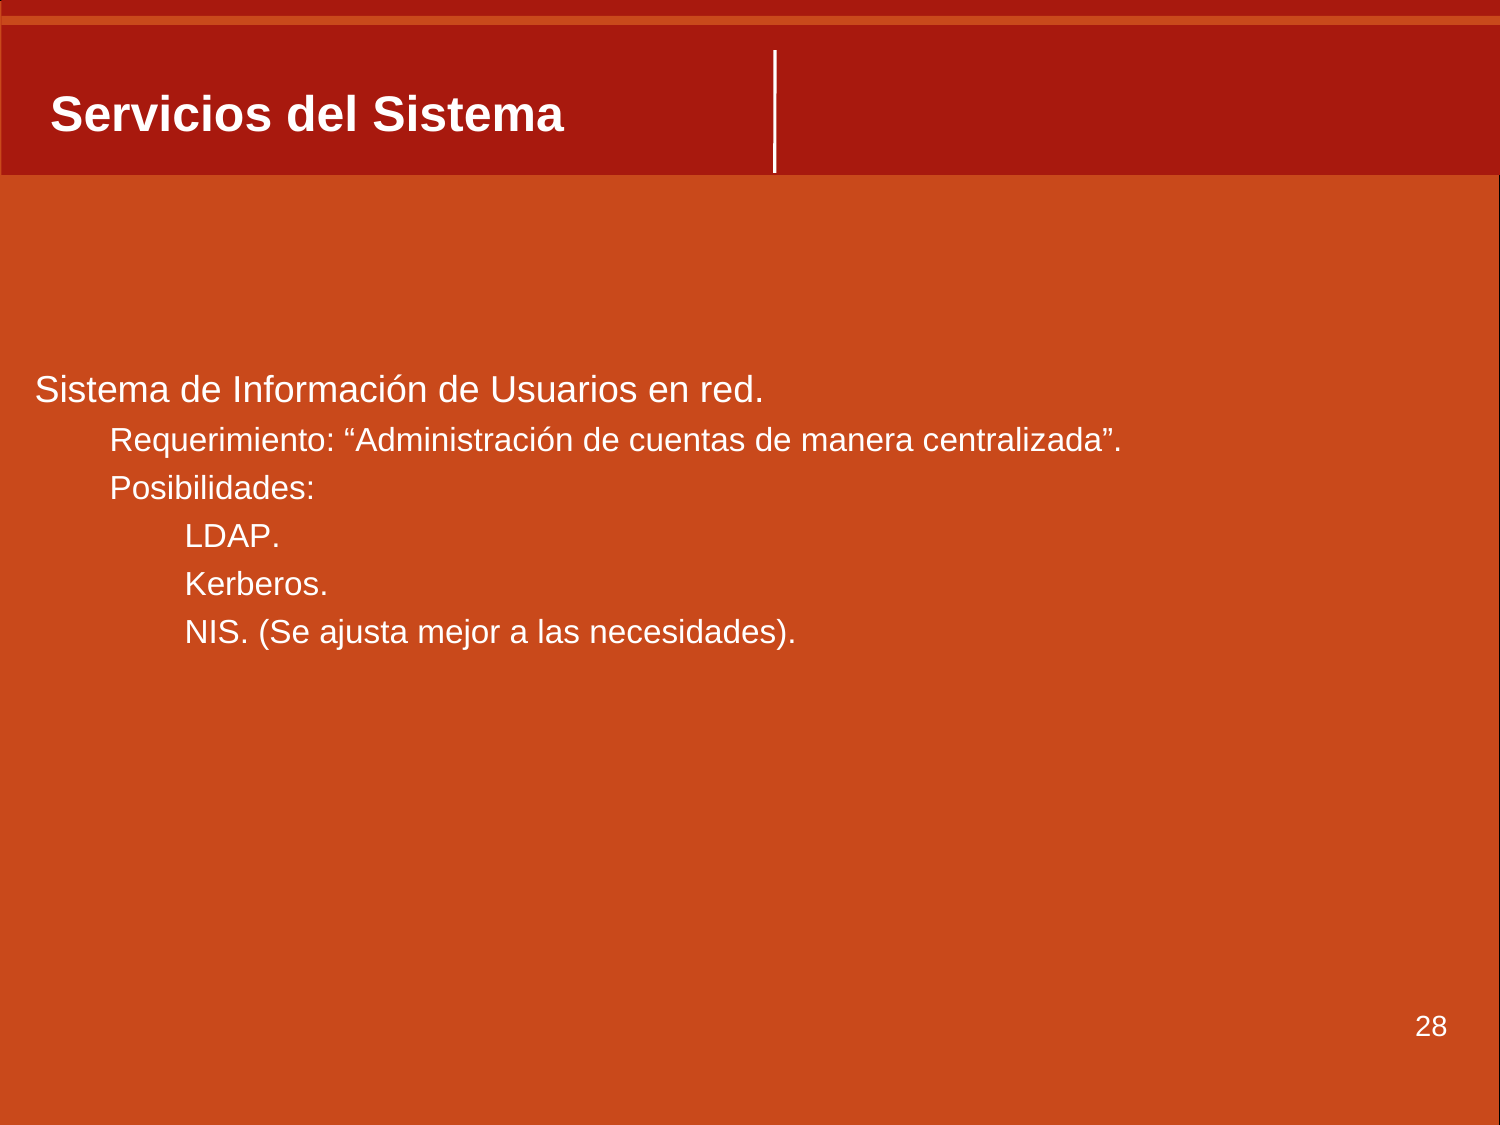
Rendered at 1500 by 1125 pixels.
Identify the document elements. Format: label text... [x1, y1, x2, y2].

list Sistema de Información de Usuarios en red. Requerimiento: “Administración de cuentas de manera centralizada”. Posibilidades: LDAP. Kerberos. NIS. (Se ajusta mejor a las necesidades). [34, 260, 1435, 1048]
title Servicios del Sistema [50, 60, 751, 164]
